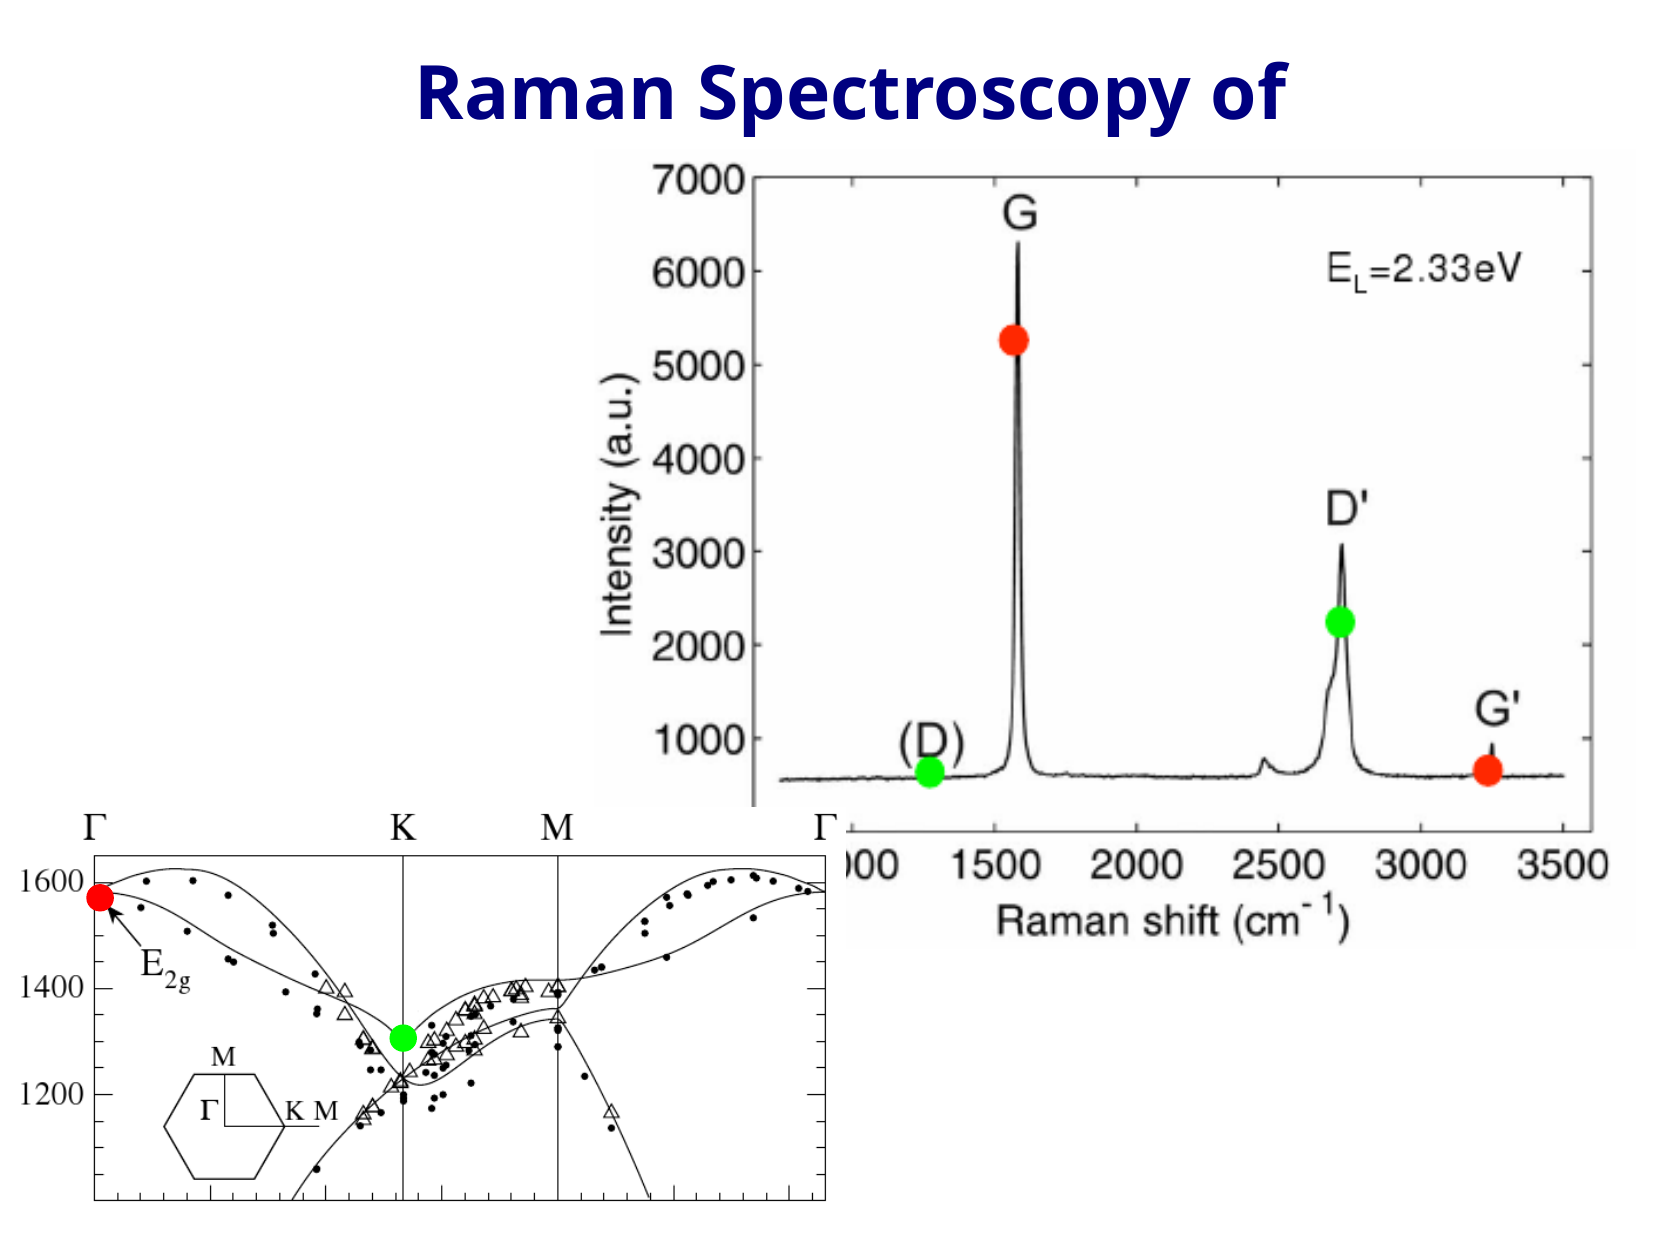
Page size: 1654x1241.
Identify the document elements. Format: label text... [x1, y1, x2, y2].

text_box [389, 1024, 417, 1052]
text_box Raman Spectroscopy of graphene [213, 31, 1489, 137]
text_box [86, 884, 114, 912]
picture [20, 149, 1645, 1207]
